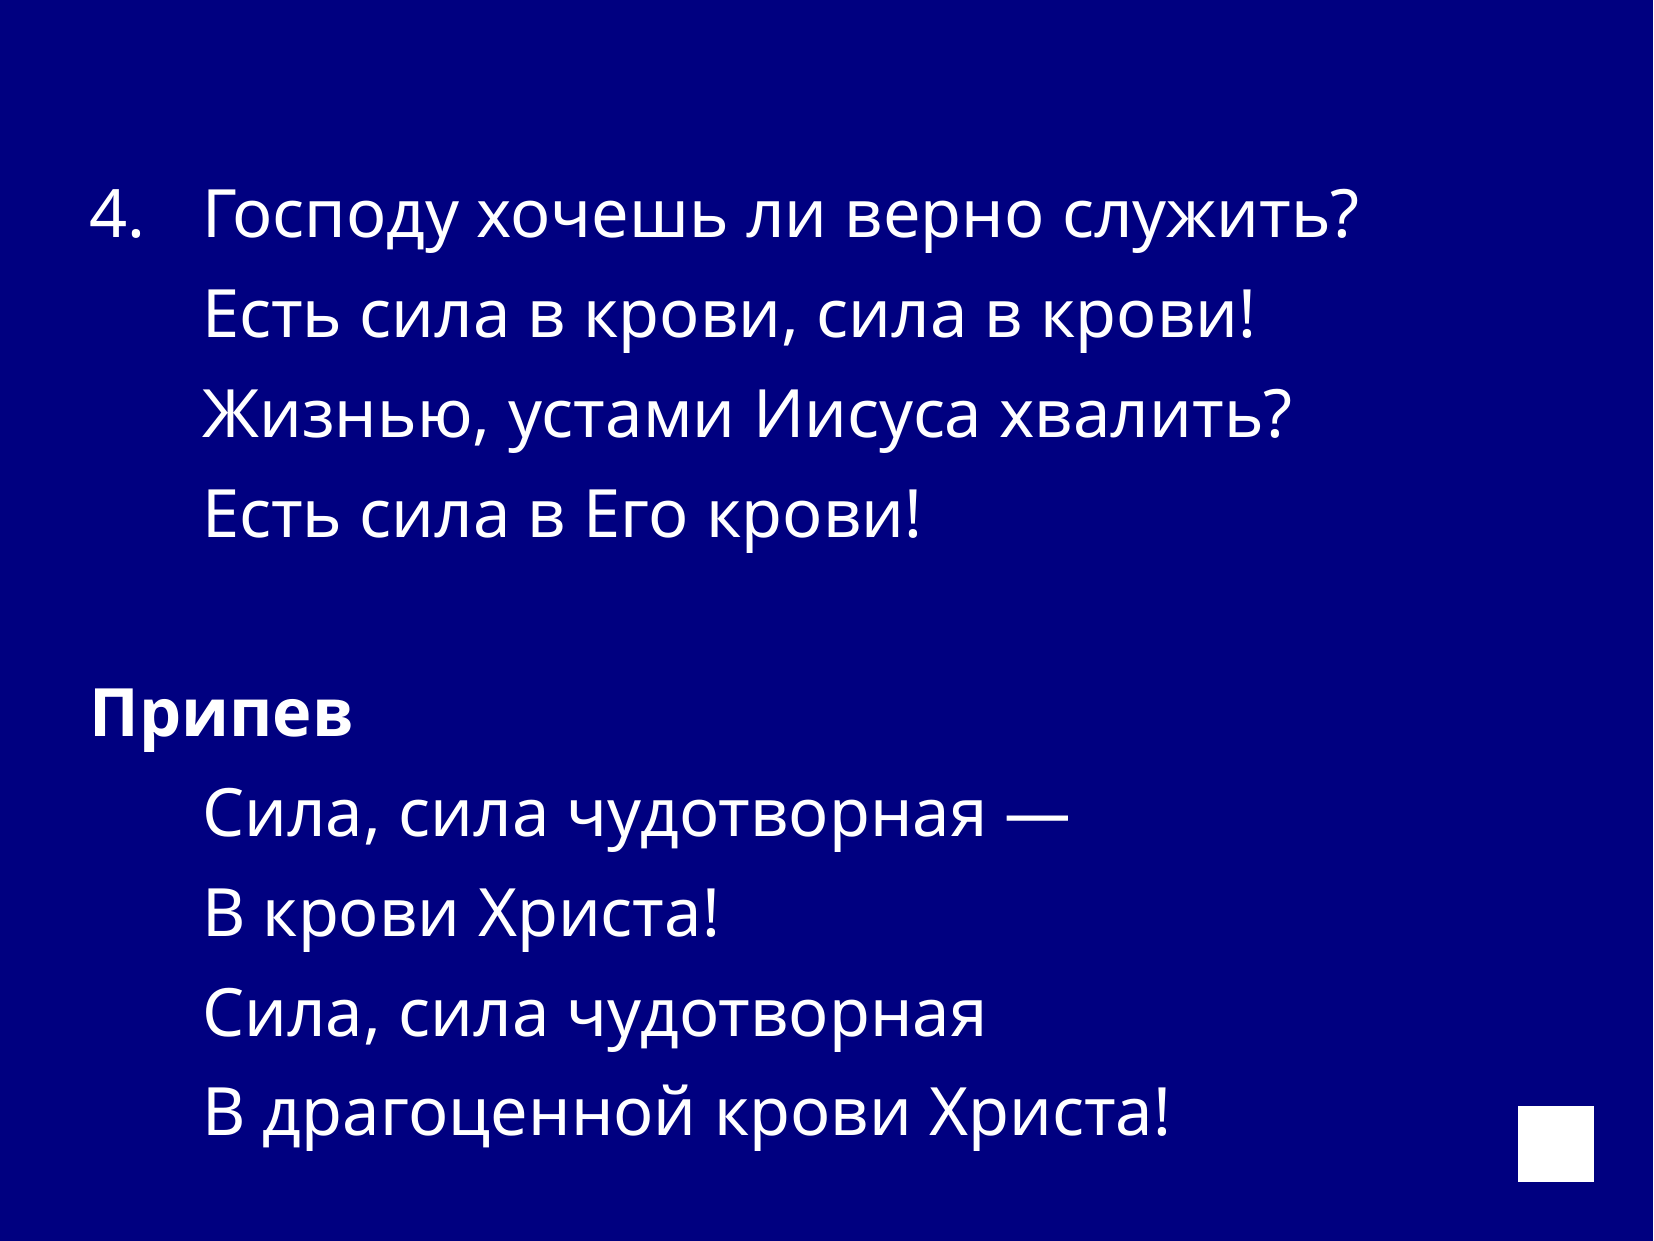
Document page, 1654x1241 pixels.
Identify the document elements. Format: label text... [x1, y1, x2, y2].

text_box [1518, 1106, 1594, 1182]
text_box 4. Господу хочешь ли верно служить? Есть сила в крови, сила в крови! Жизнью, устами Иисуса хвалить? Есть сила в Его крови! Припев Сила, сила чудотворная — В крови Христа! Сила, сила чудотворная В драгоценной крови Христа! [75, 150, 1576, 1163]
